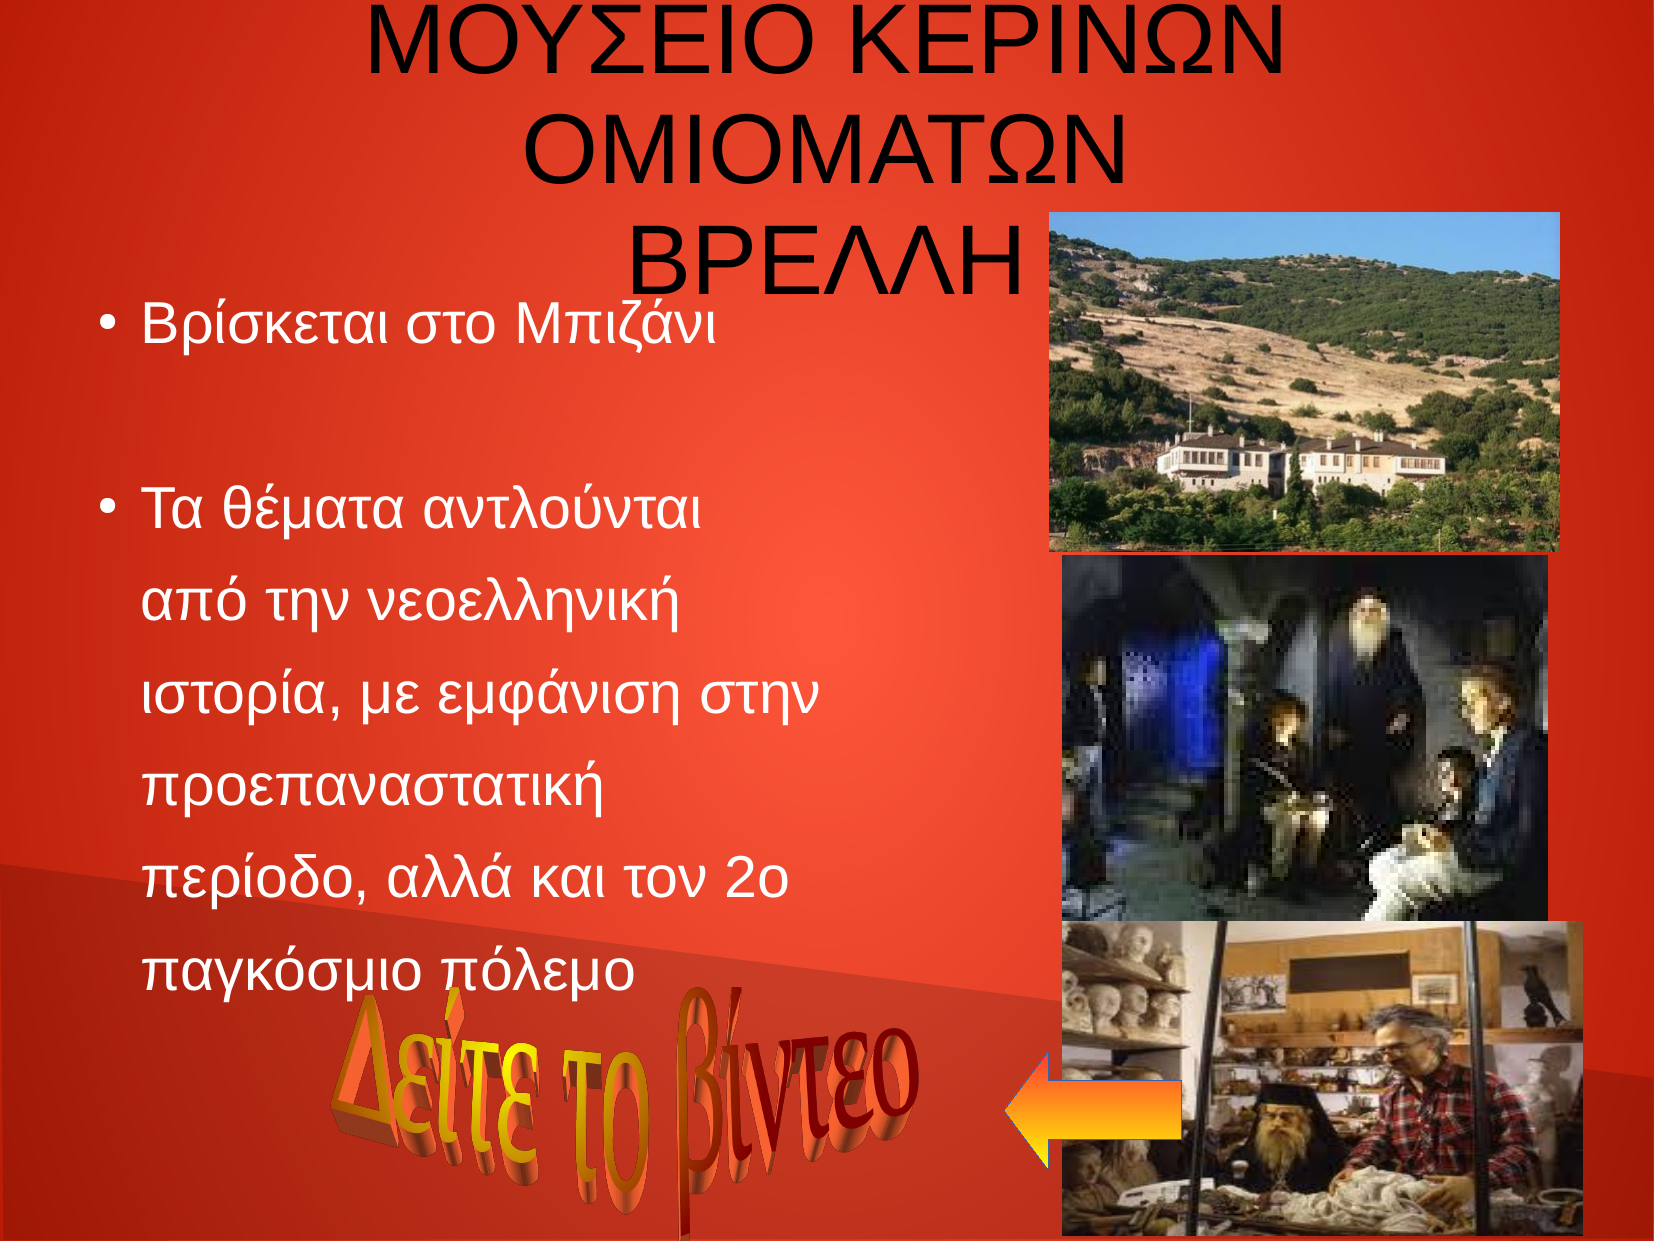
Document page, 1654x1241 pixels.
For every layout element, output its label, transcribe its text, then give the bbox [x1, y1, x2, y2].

picture [1049, 212, 1560, 552]
text_box [1003, 1051, 1182, 1170]
picture [1062, 555, 1583, 1236]
title ΜΟΥΣΕΙΟ ΚΕΡΙΝΩΝ ΟΜΙΟΜΑΤΩΝ ΒΡΕΛΛΗ [82, 0, 1571, 317]
list Βρίσκεται στο Μπιζάνι Τα θέματα αντλούνται από την νεοελληνική ιστορία, με εμφάνιση στην προεπαναστατική περίοδο, αλλά και τον 2ο παγκόσμιο πόλεμο [82, 290, 886, 1010]
